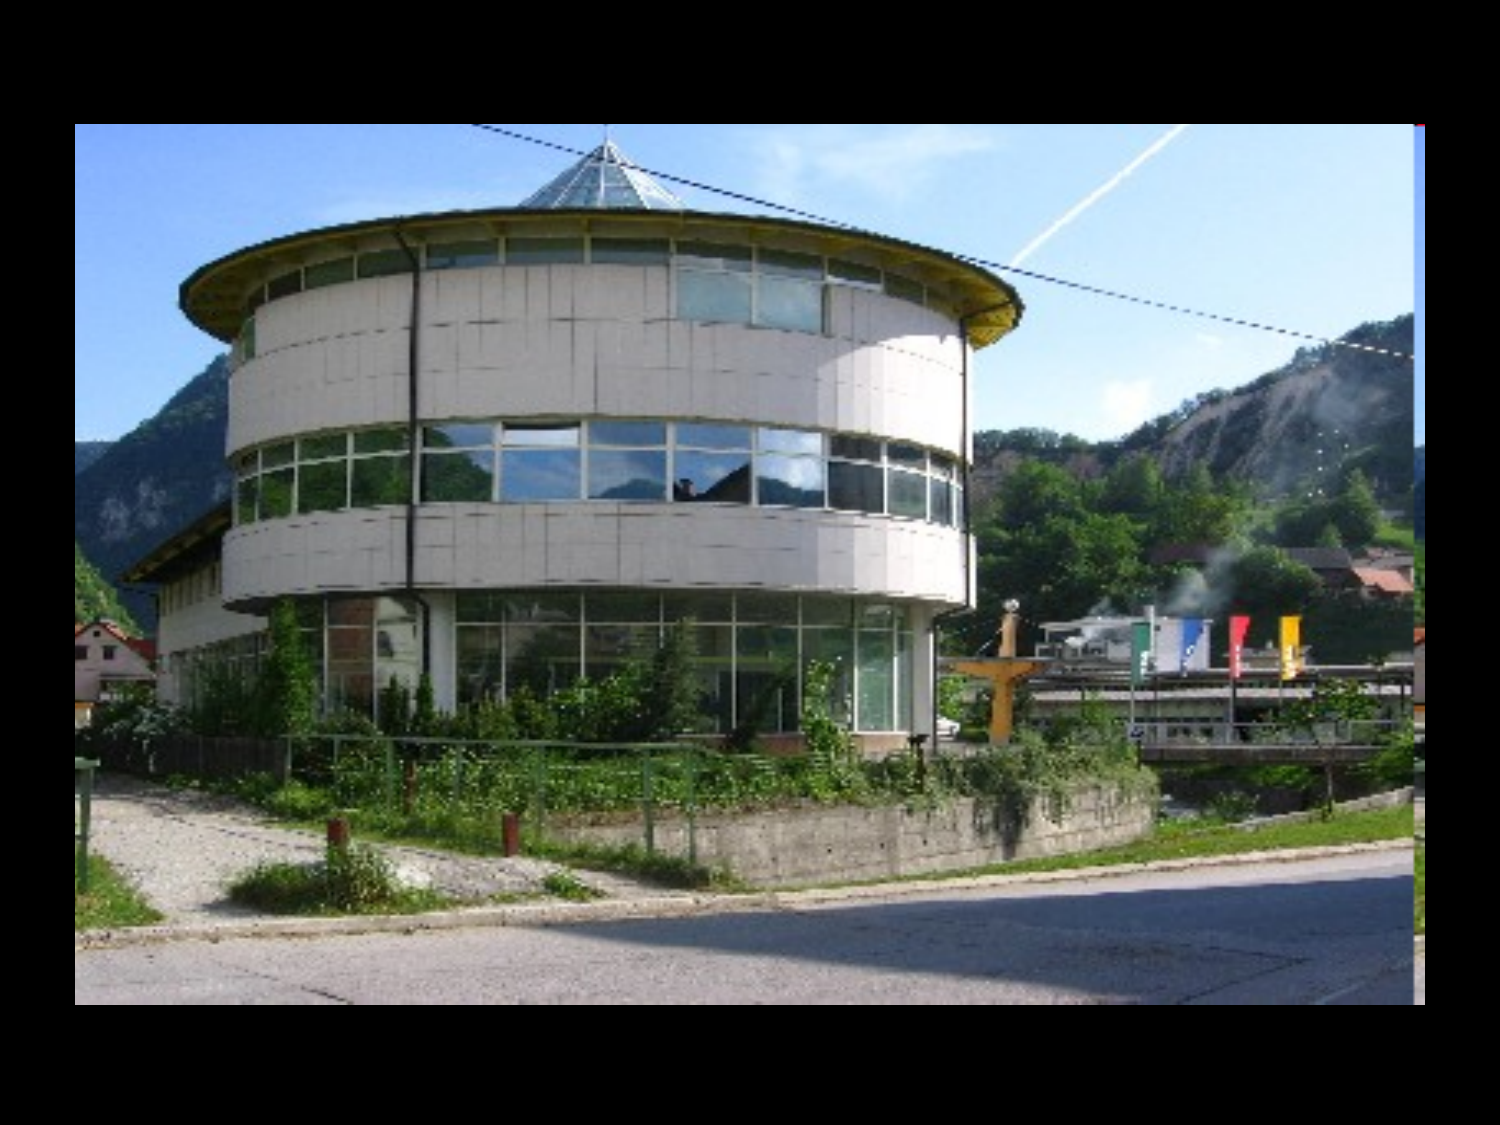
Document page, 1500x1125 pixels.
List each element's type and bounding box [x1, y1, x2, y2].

picture [75, 124, 1425, 1005]
